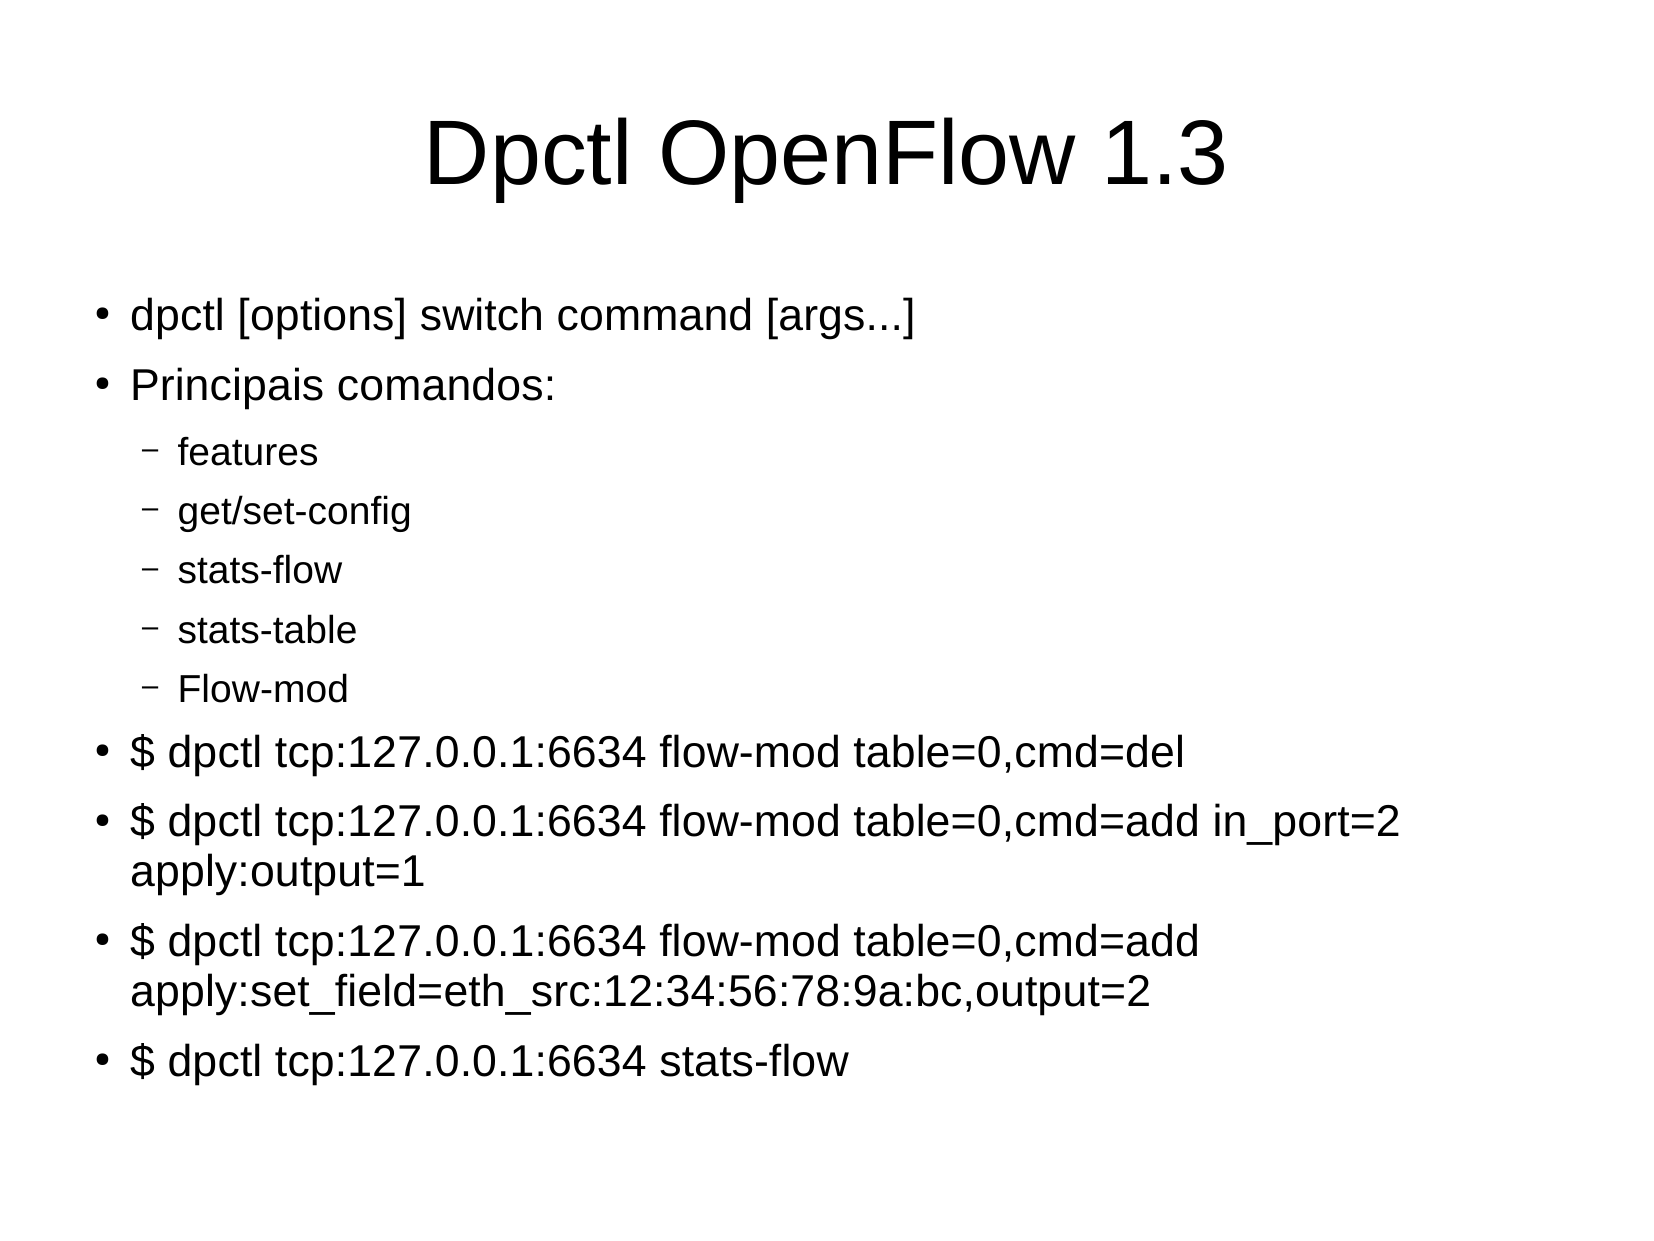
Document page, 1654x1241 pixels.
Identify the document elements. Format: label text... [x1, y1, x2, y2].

list dpctl [options] switch command [args...] Principais comandos: features get/set-config stats-flow stats-table Flow-mod $ dpctl tcp:127.0.0.1:6634 flow-mod table=0,cmd=del $ dpctl tcp:127.0.0.1:6634 flow-mod table=0,cmd=add in_port=2 apply:output=1 $ dpctl tcp:127.0.0.1:6634 flow-mod table=0,cmd=add apply:set_field=eth_src:12:34:56:78:9a:bc,output=2 $ dpctl tcp:127.0.0.1:6634 stats-flow [82, 290, 1571, 1087]
title Dpctl OpenFlow 1.3 [82, 49, 1571, 257]
